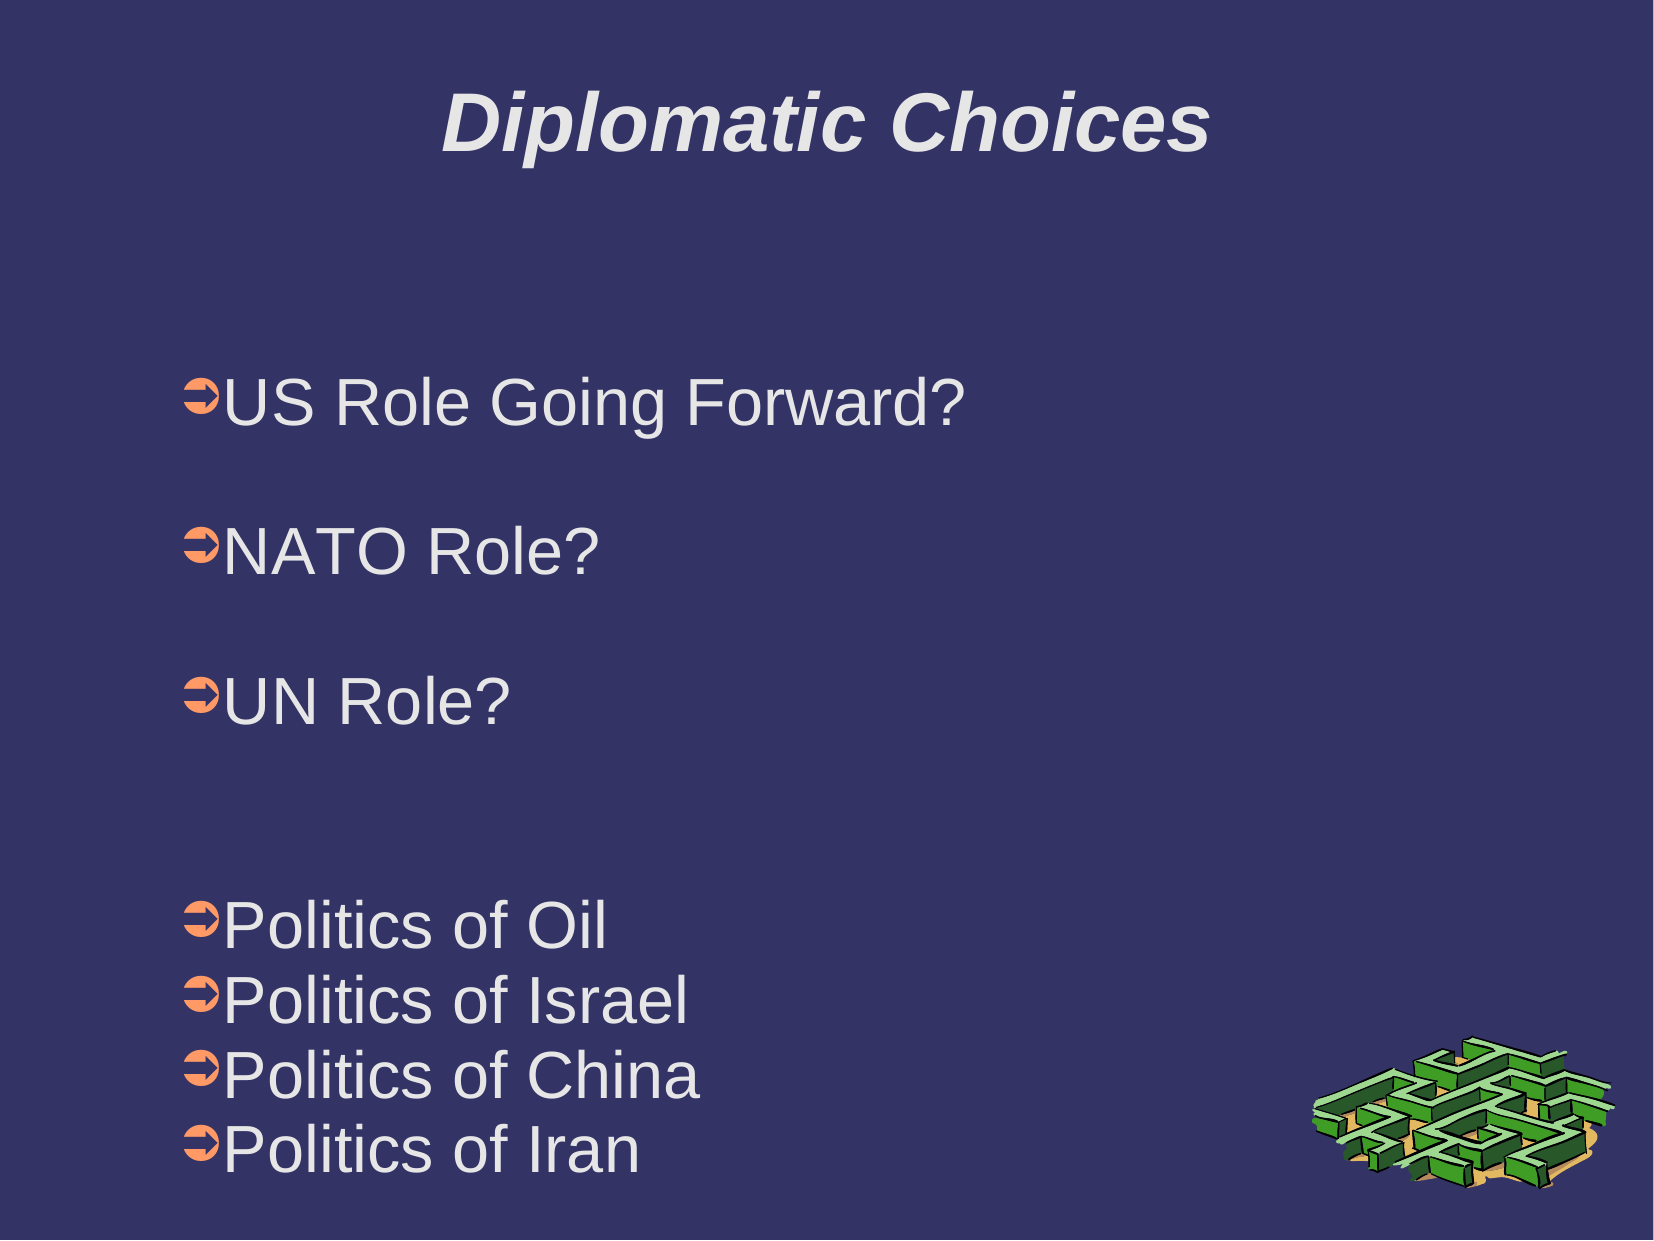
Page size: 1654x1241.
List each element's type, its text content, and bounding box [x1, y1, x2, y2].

title Diplomatic Choices [121, 19, 1534, 227]
list US Role Going Forward? NATO Role? UN Role? Politics of Oil Politics of Israel Politics of China Politics of Iran [178, 364, 1570, 1185]
